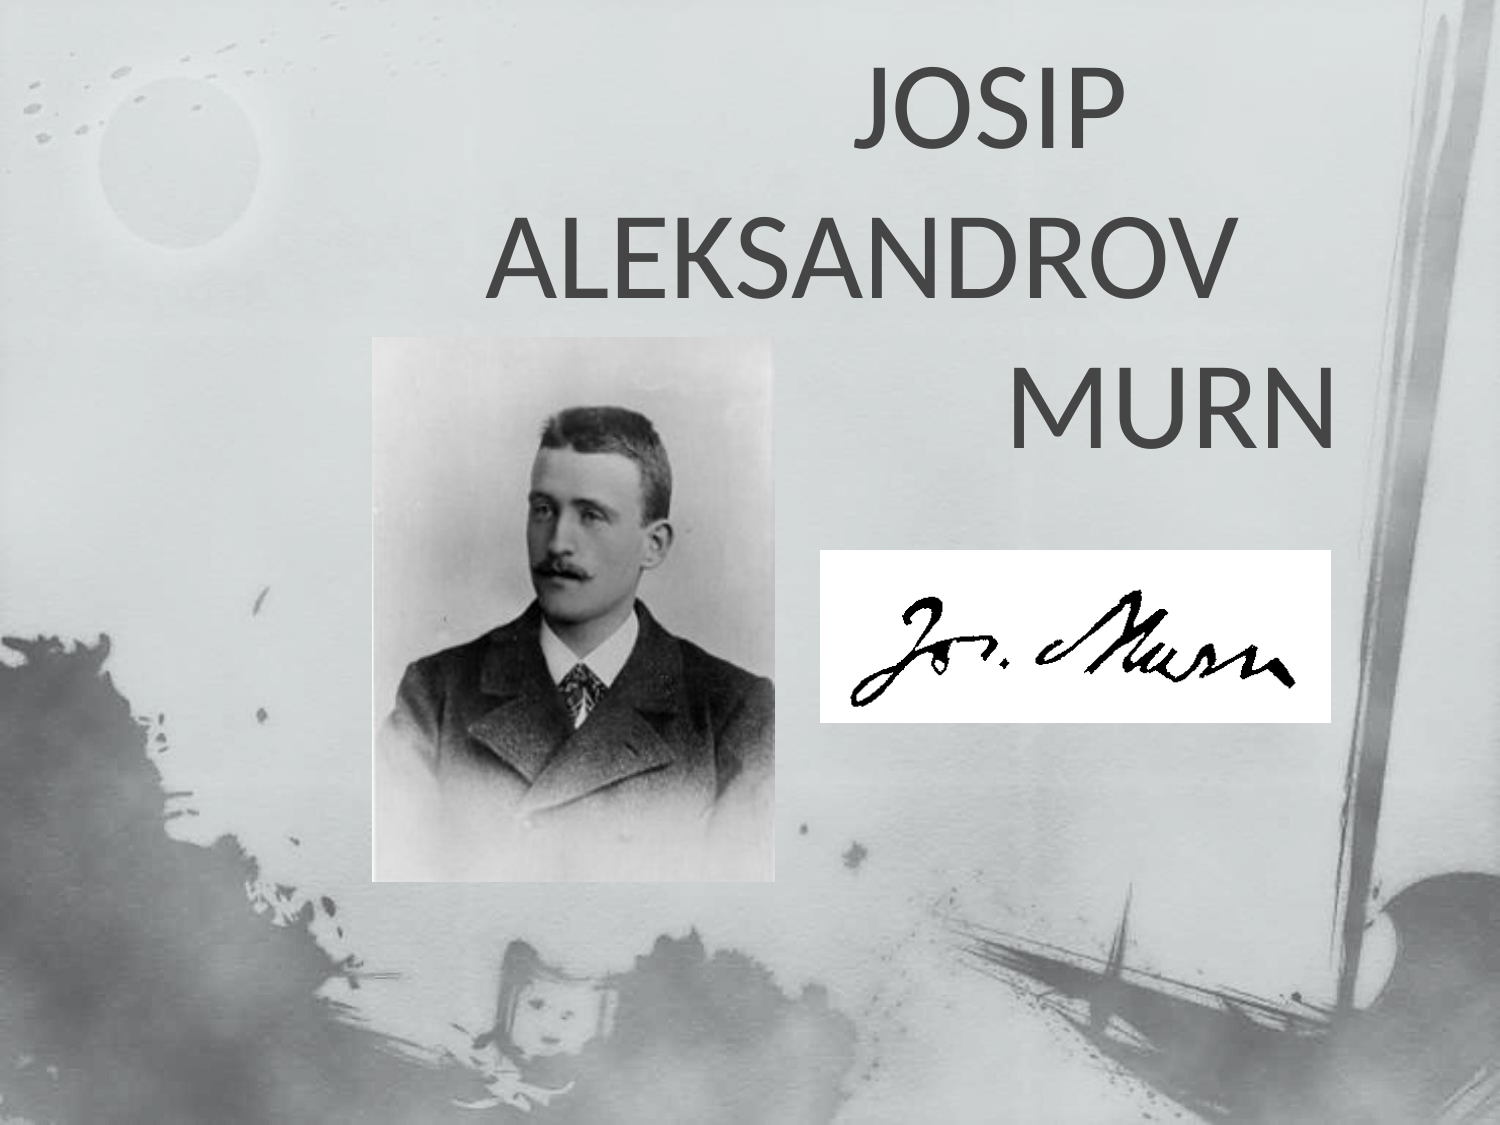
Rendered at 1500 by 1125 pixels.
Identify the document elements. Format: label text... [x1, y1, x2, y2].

title JOSIP ALEKSANDROV MURN [0, 0, 1500, 501]
picture [0, 338, 1500, 1125]
